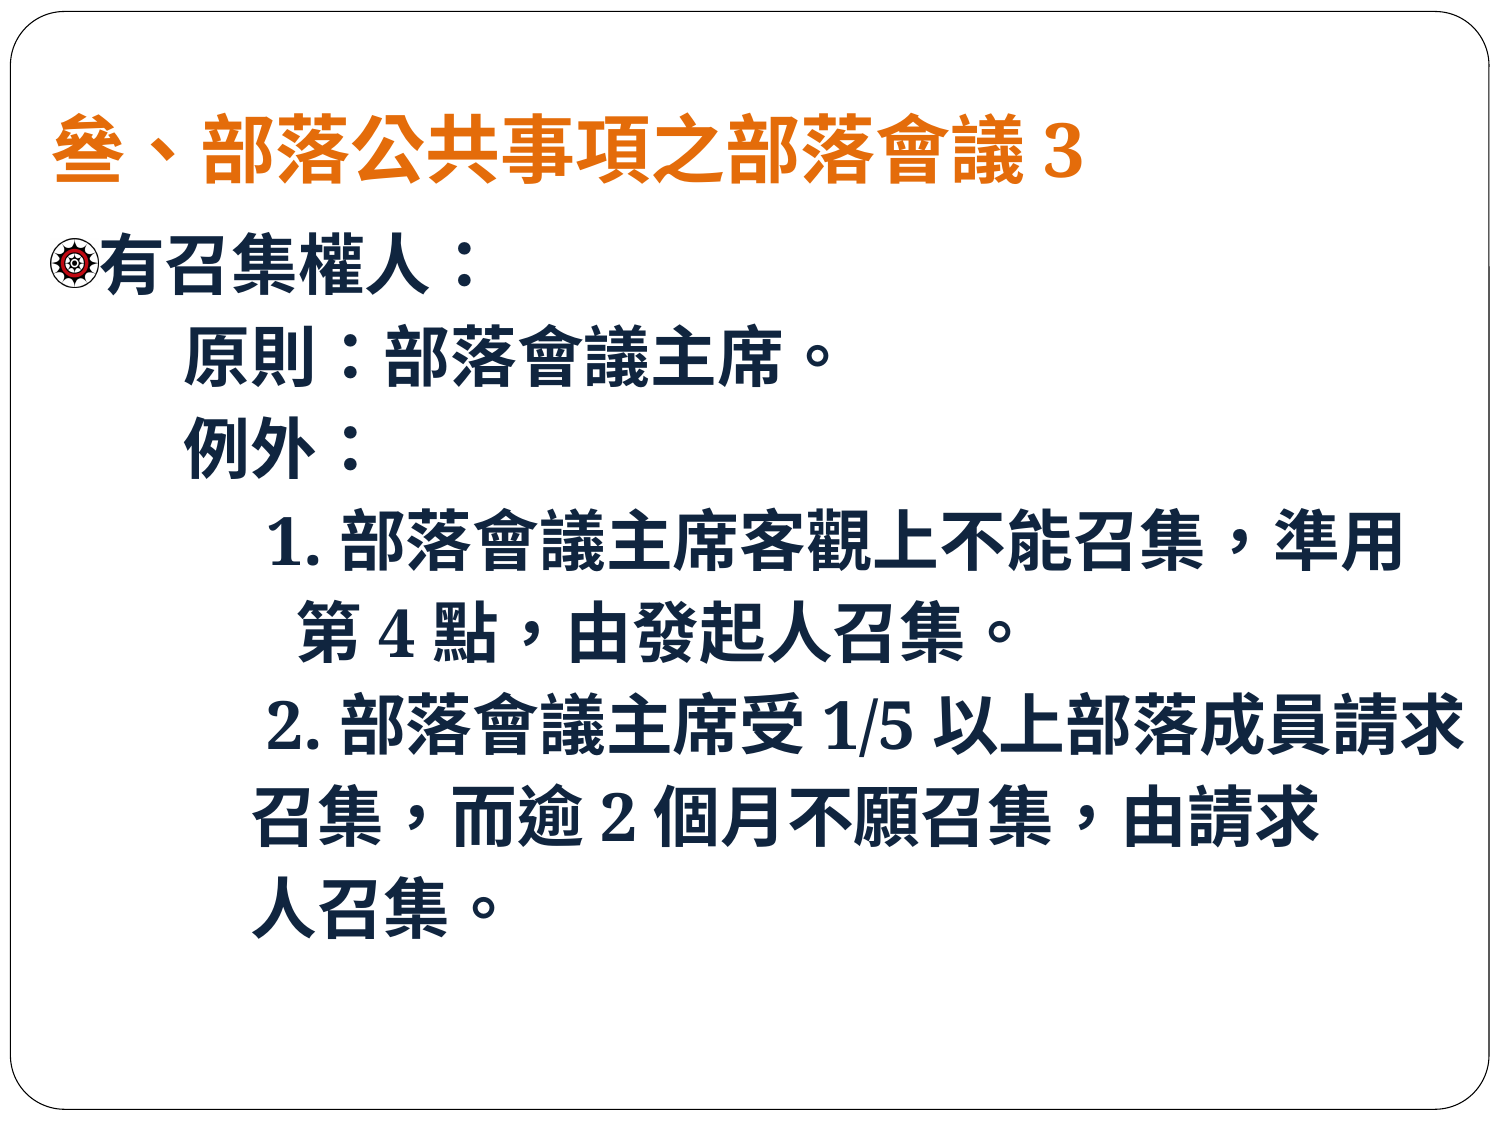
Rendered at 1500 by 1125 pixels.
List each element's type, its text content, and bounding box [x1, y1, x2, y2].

picture [50, 238, 99, 288]
text_box 有召集權人： 原則：部落會議主席。 例外： 1.部落會議主席客觀上不能召集，準用 第4點，由發起人召集。 2.部落會議主席受1/5以上部落成員請求 召集，而逾2個月不願召集，由請求 人召集。 [42, 207, 1500, 1035]
text_box 叄、部落公共事項之部落會議3 [42, 66, 1471, 207]
